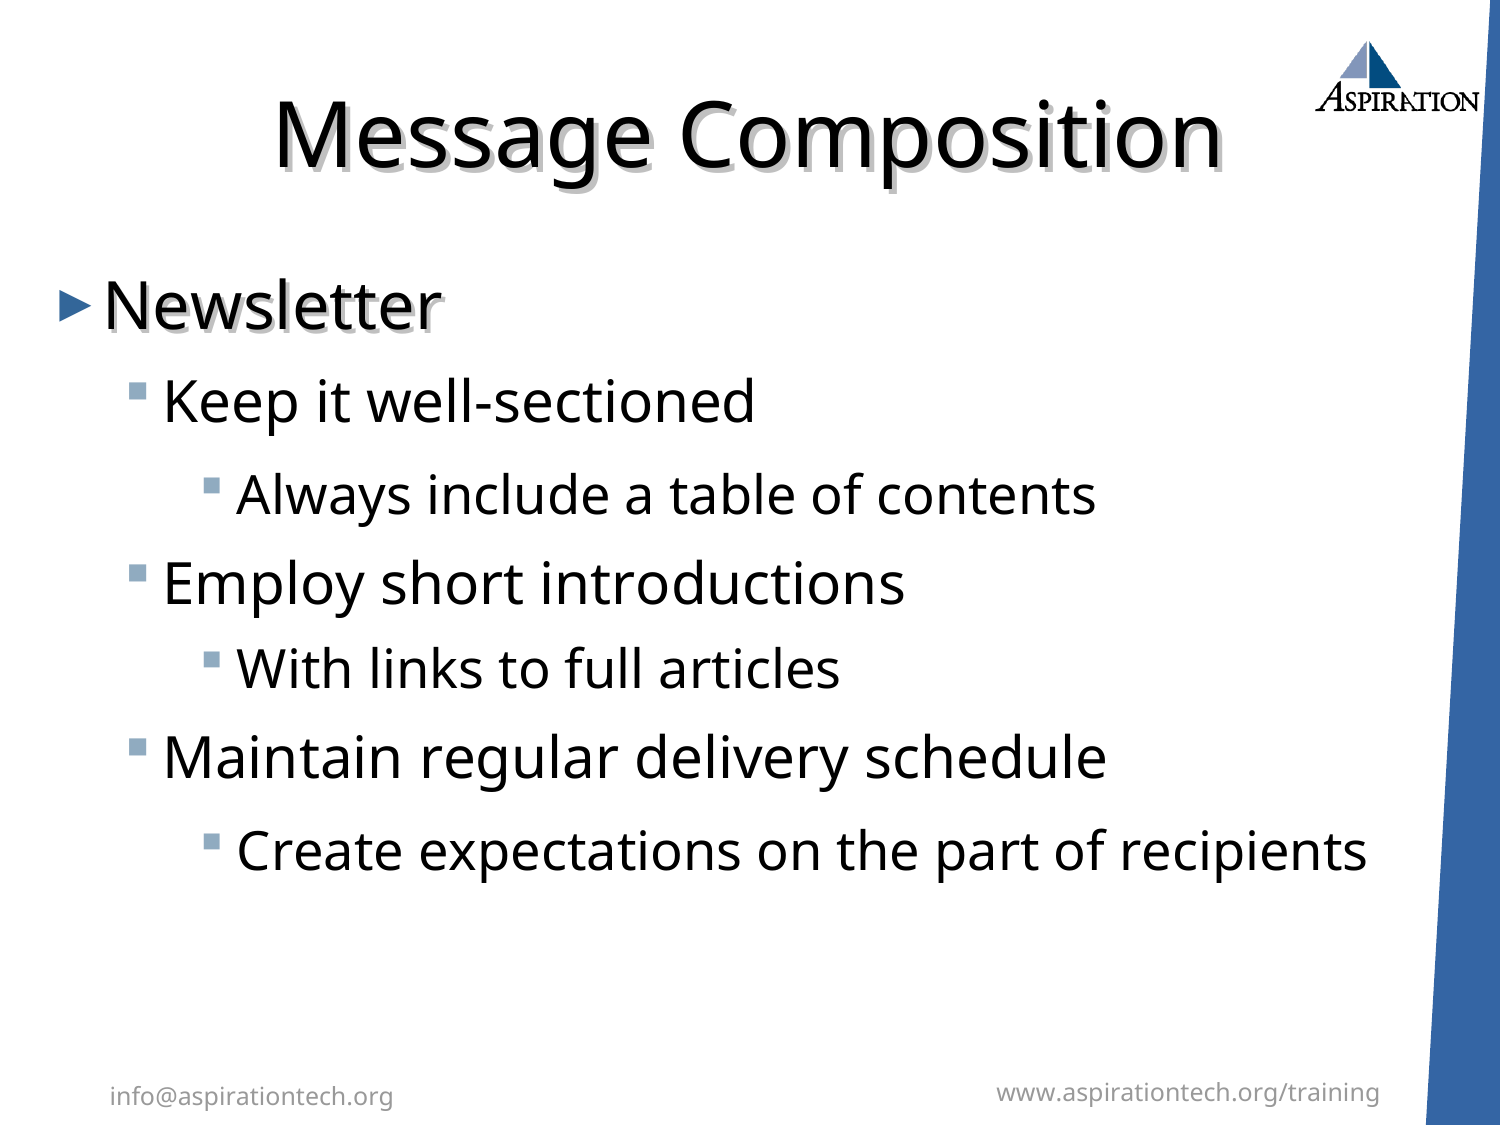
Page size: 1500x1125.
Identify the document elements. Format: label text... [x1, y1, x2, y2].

list Newsletter Keep it well-sectioned Always include a table of contents Employ short introductions With links to full articles Maintain regular delivery schedule Create expectations on the part of recipients [49, 262, 1449, 986]
picture [1315, 41, 1480, 120]
title Message Composition [49, 44, 1449, 217]
